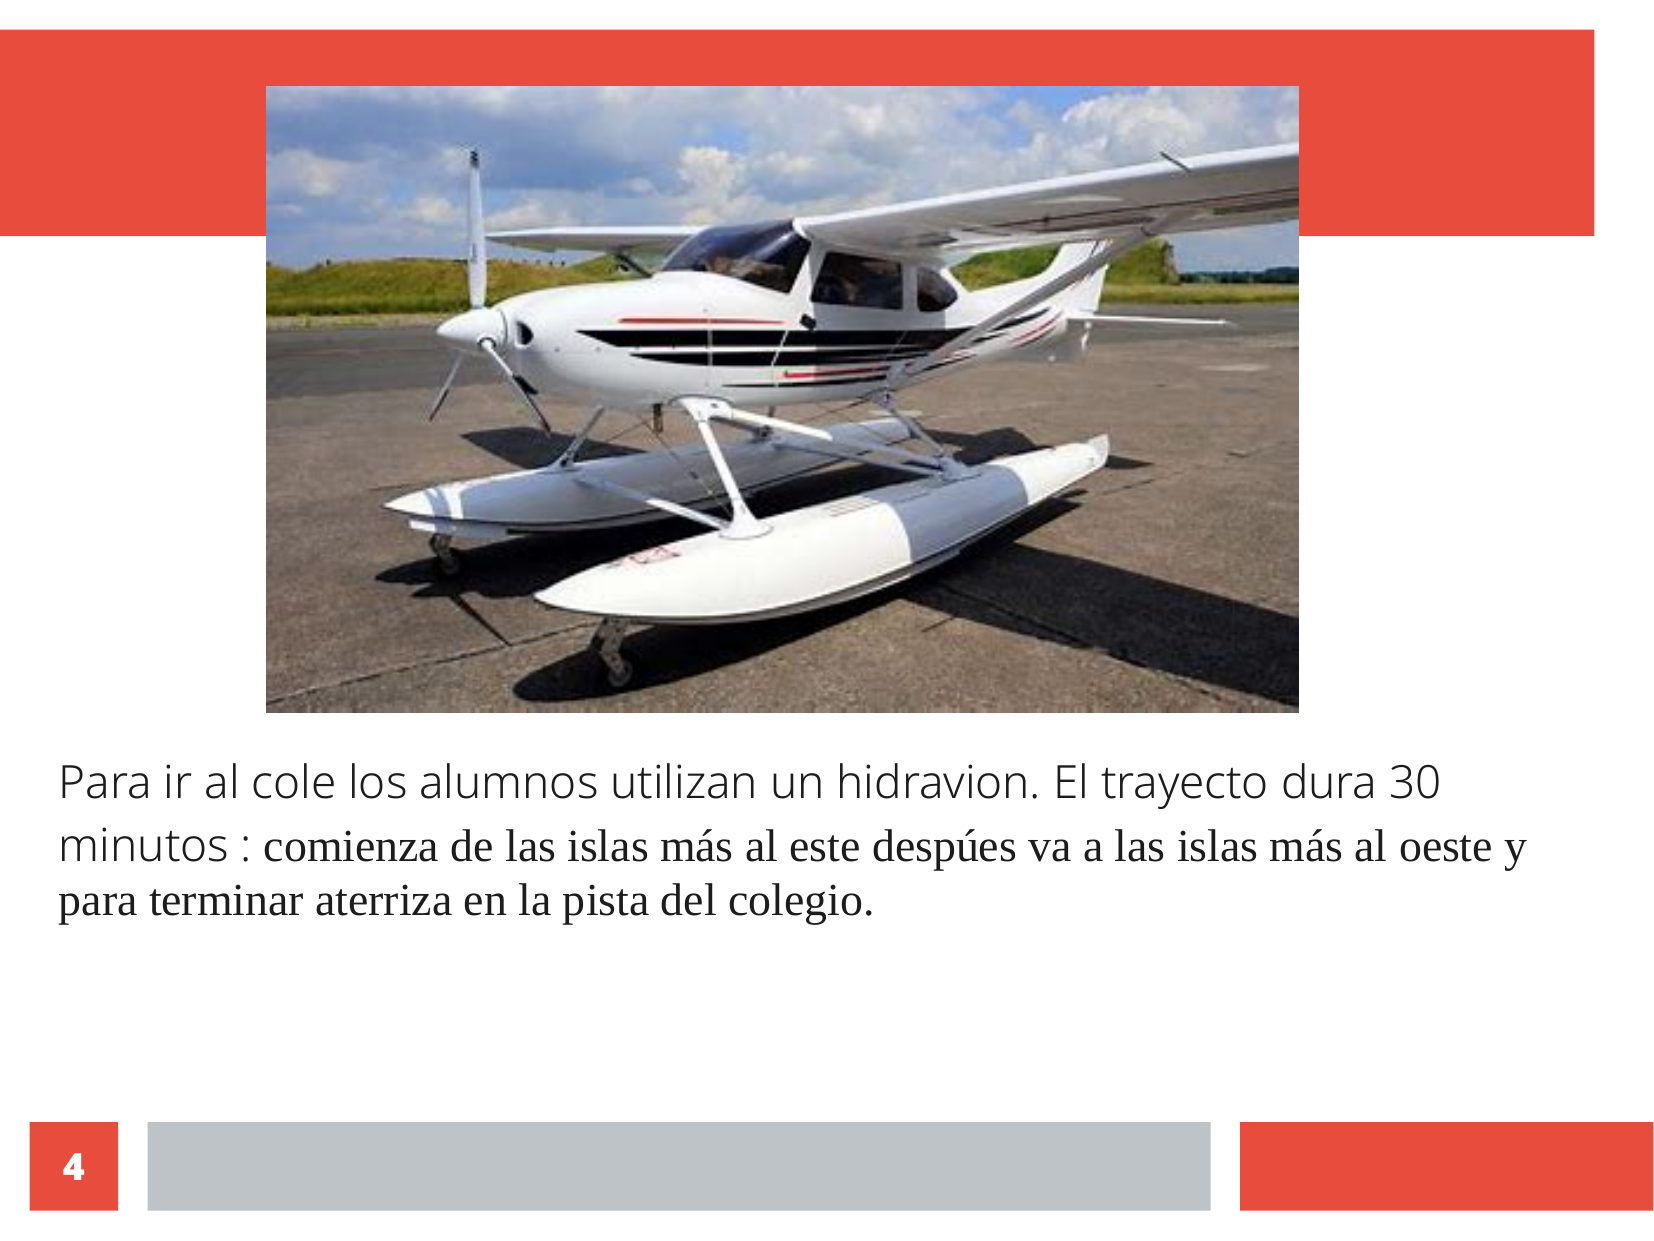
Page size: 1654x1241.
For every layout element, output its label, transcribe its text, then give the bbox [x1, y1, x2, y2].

subtitle Para ir al cole los alumnos utilizan un hidravion. El trayecto dura 30 minutos : comienza de las islas más al este despúes va a las islas más al oeste y para terminar aterriza en la pista del colegio. [59, 750, 1595, 1049]
picture [266, 86, 1299, 713]
